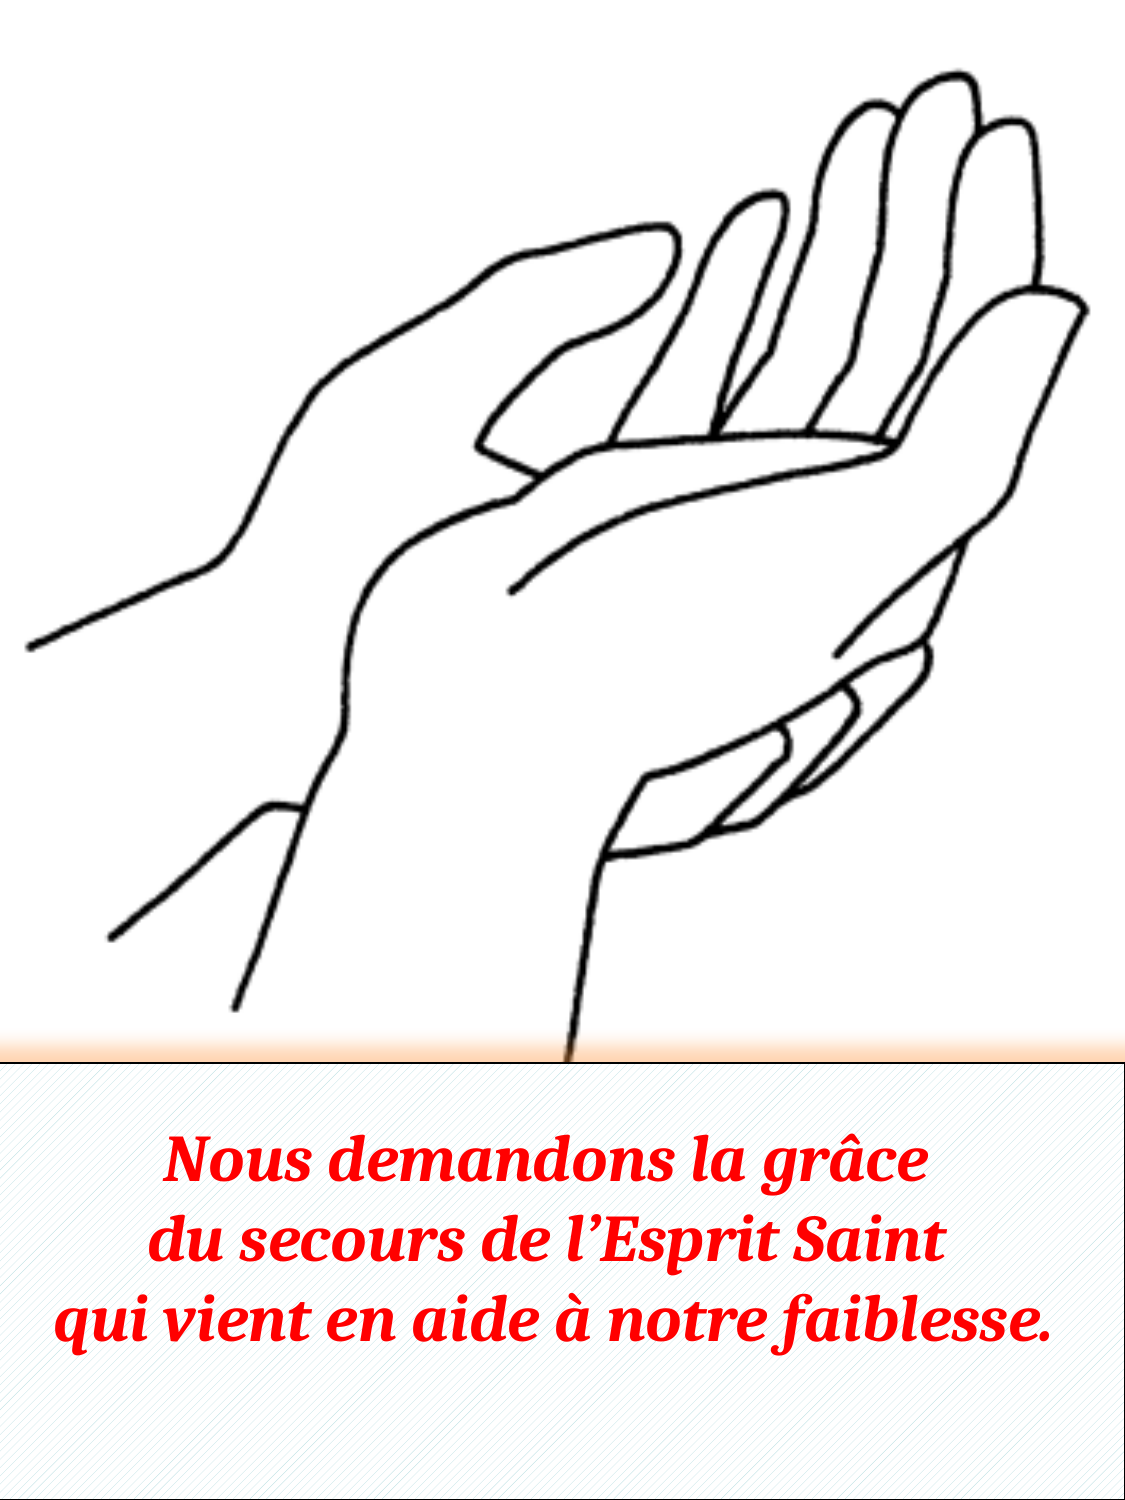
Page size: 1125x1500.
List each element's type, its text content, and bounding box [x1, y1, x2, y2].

text_box Nous demandons la grâce du secours de l’Esprit Saint qui vient en aide à notre faiblesse. [0, 1062, 1125, 1500]
picture [0, 0, 1125, 1038]
